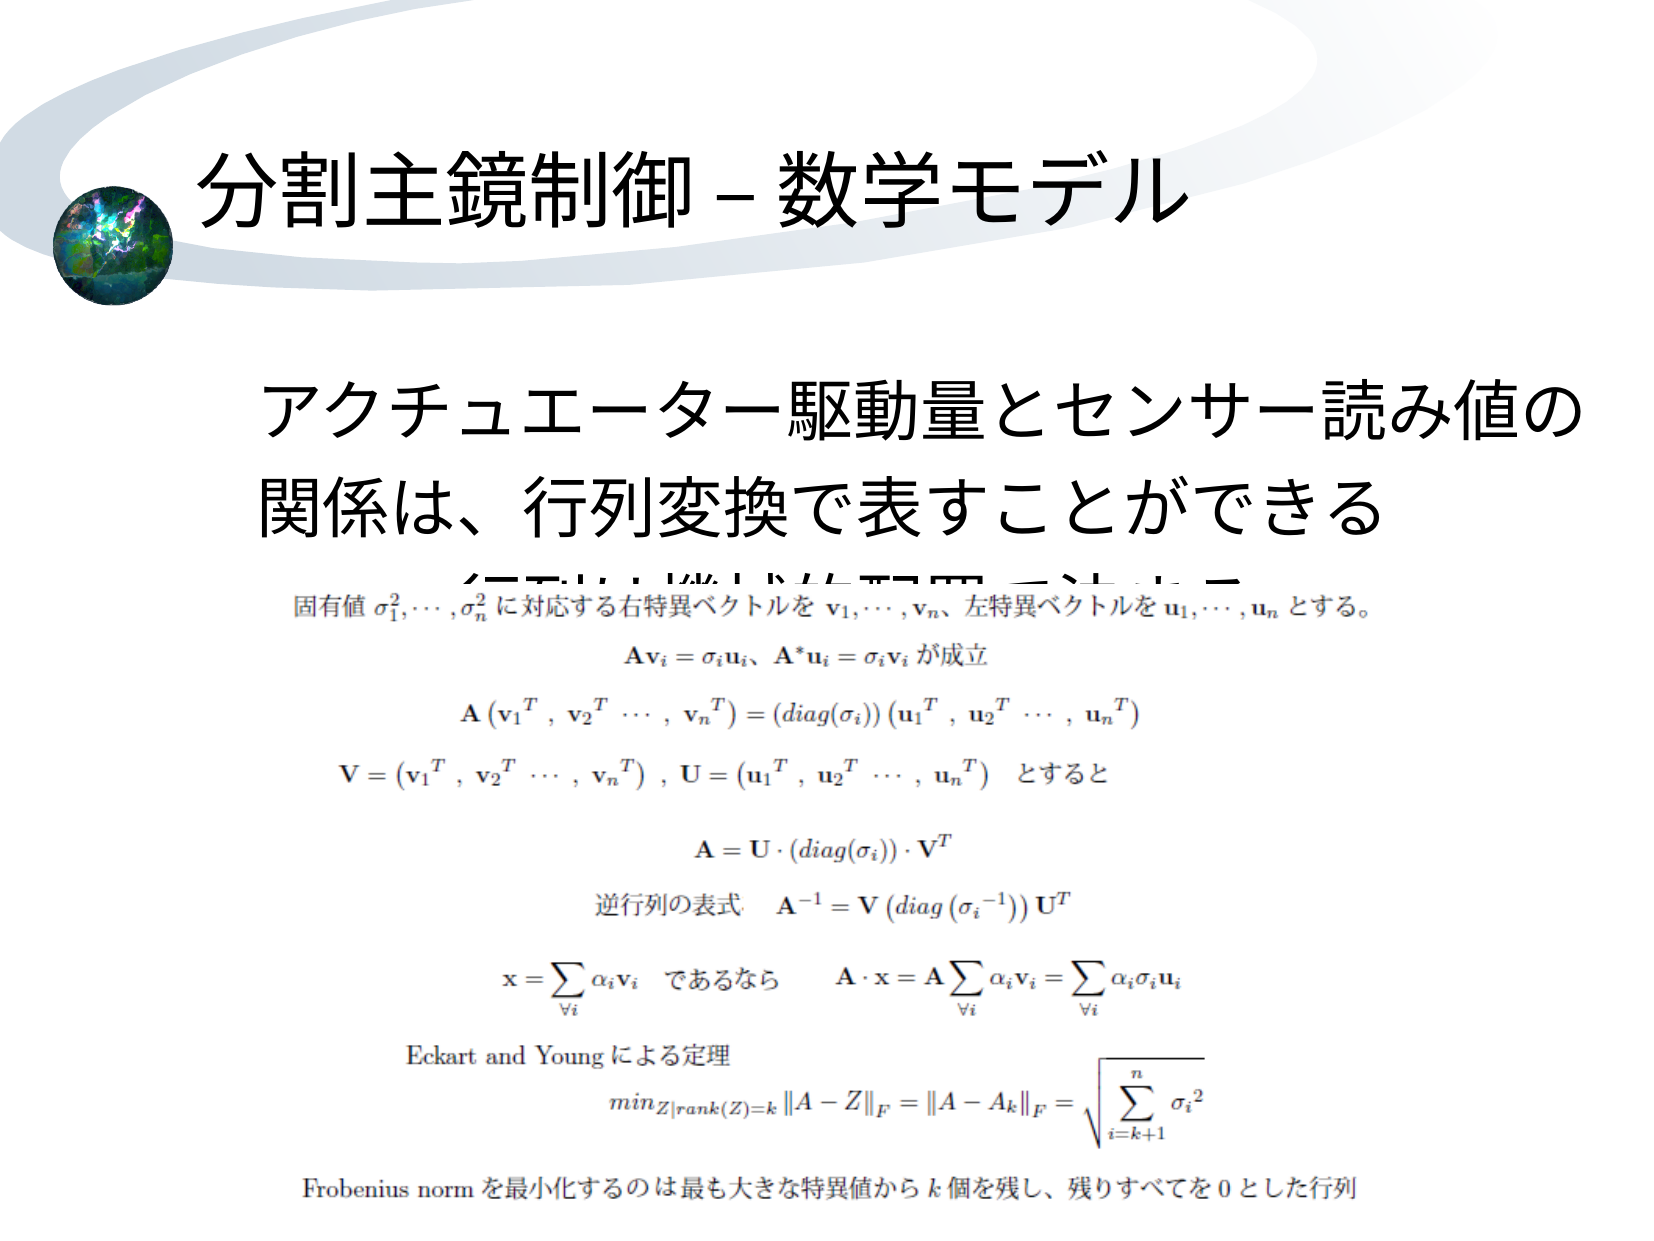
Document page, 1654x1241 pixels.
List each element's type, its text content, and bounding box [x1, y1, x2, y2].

text_box アクチュエーター駆動量とセンサー読み値の関係は、行列変換で表すことができる ・ 行列は機械的配置で決まる [241, 350, 1604, 566]
text_box 分割主鏡制御 – 数学モデル [180, 117, 1527, 216]
picture [43, 175, 182, 314]
picture [292, 584, 1391, 1224]
